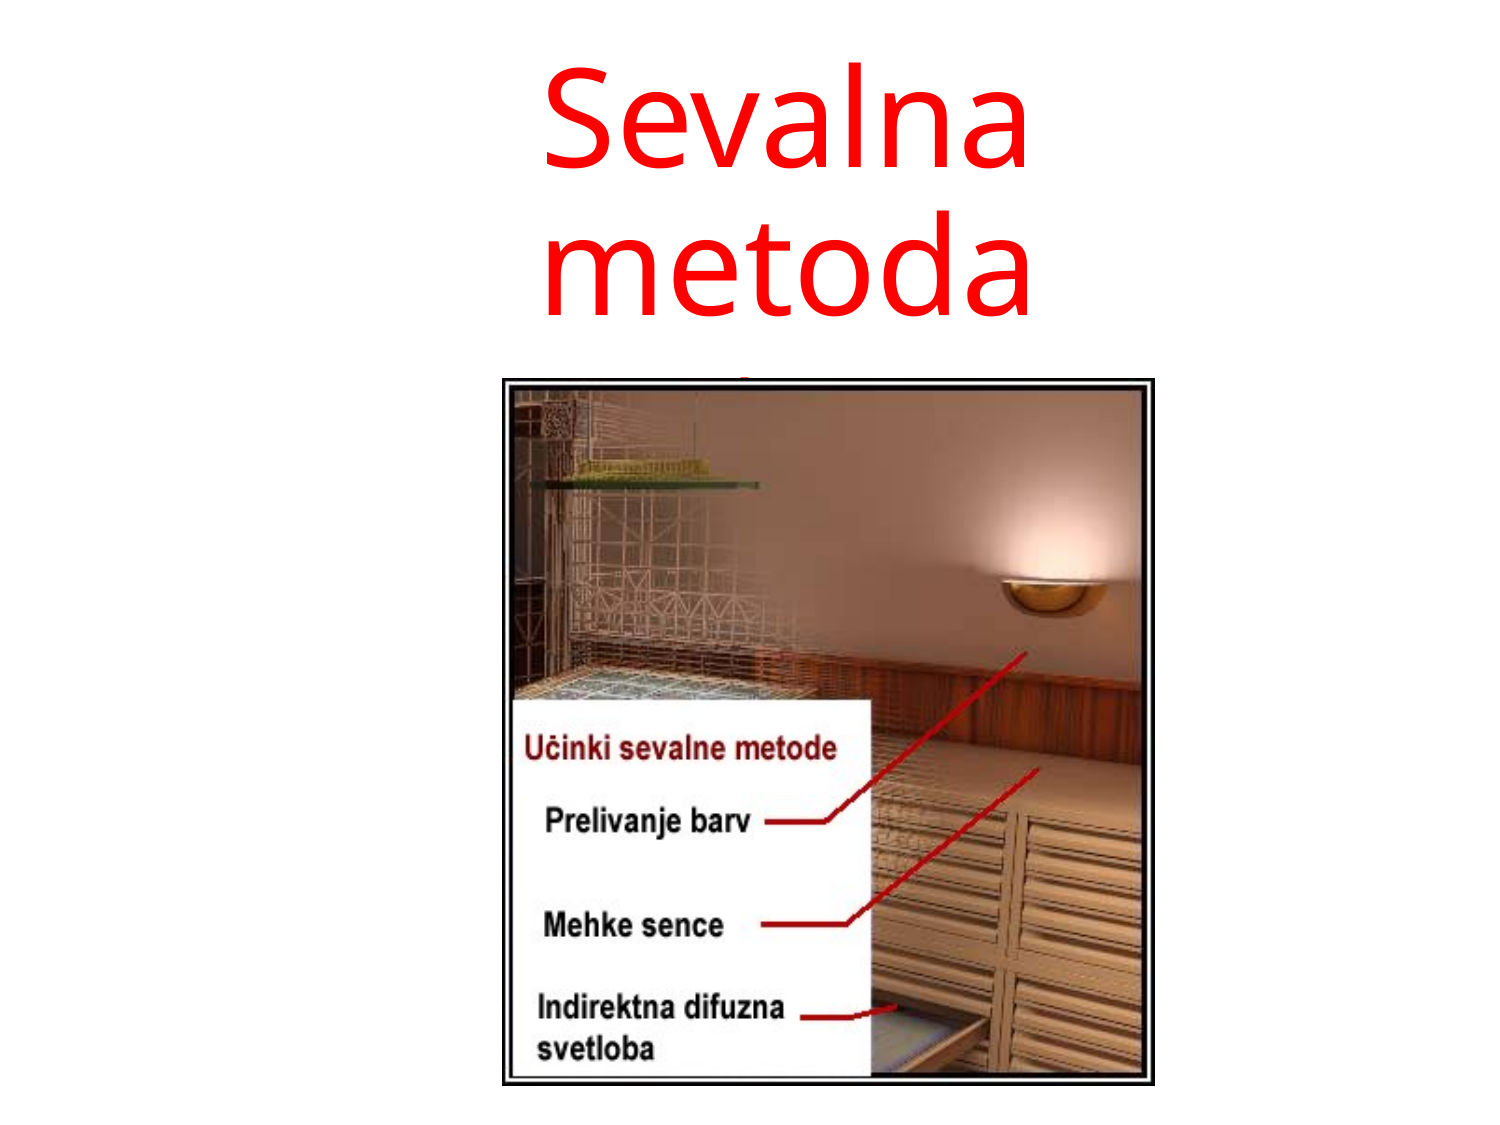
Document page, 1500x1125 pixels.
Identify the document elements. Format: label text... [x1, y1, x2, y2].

subtitle Sevalna metoda (Radiosity) [263, 40, 1314, 329]
picture [502, 378, 1155, 1086]
